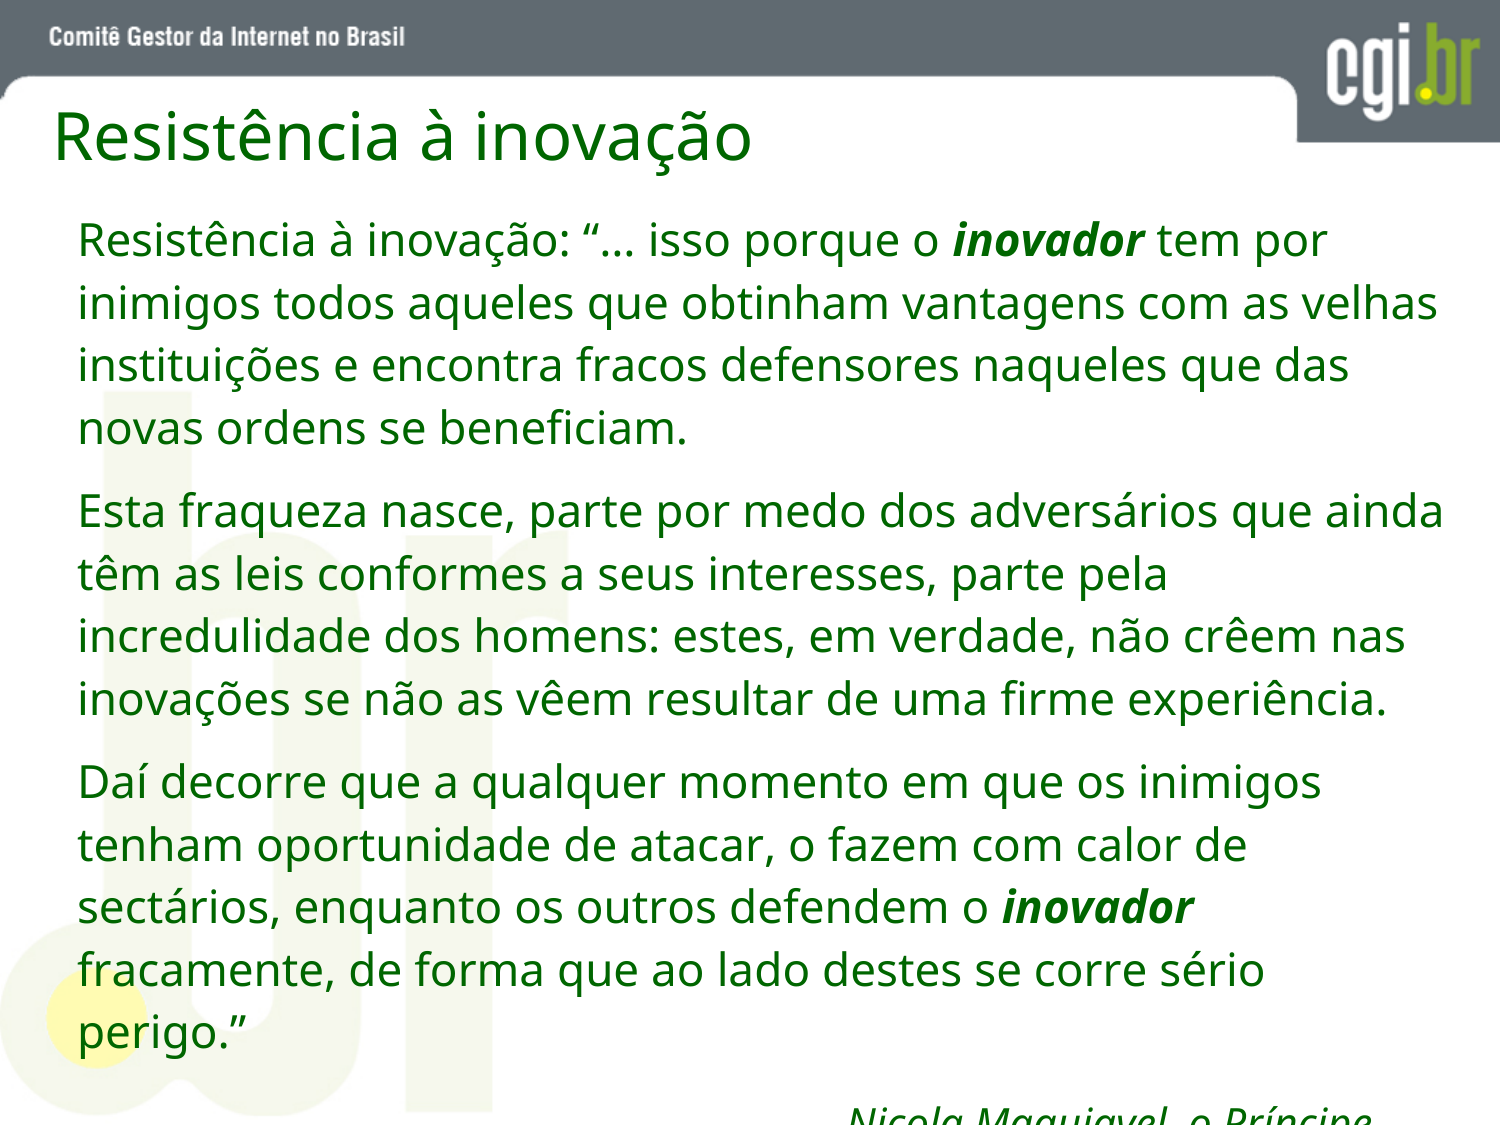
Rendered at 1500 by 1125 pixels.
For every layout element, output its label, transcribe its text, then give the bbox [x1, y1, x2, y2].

title Resistência à inovação [37, 86, 1388, 183]
list Resistência à inovação: “… isso porque o inovador tem por inimigos todos aqueles que obtinham vantagens com as velhas instituições e encontra fracos defensores naqueles que das novas ordens se beneficiam. Esta fraqueza nasce, parte por medo dos adversários que ainda têm as leis conformes a seus interesses, parte pela incredulidade dos homens: estes, em verdade, não crêem nas inovações se não as vêem resultar de uma firme experiência. Daí decorre que a qualquer momento em que os inimigos tenham oportunidade de atacar, o fazem com calor de sectários, enquanto os outros defendem o inovador fracamente, de forma que ao lado destes se corre sério perigo.” Nicola Maquiavel, o Príncipe [62, 199, 1463, 1125]
picture [0, 0, 1500, 1125]
